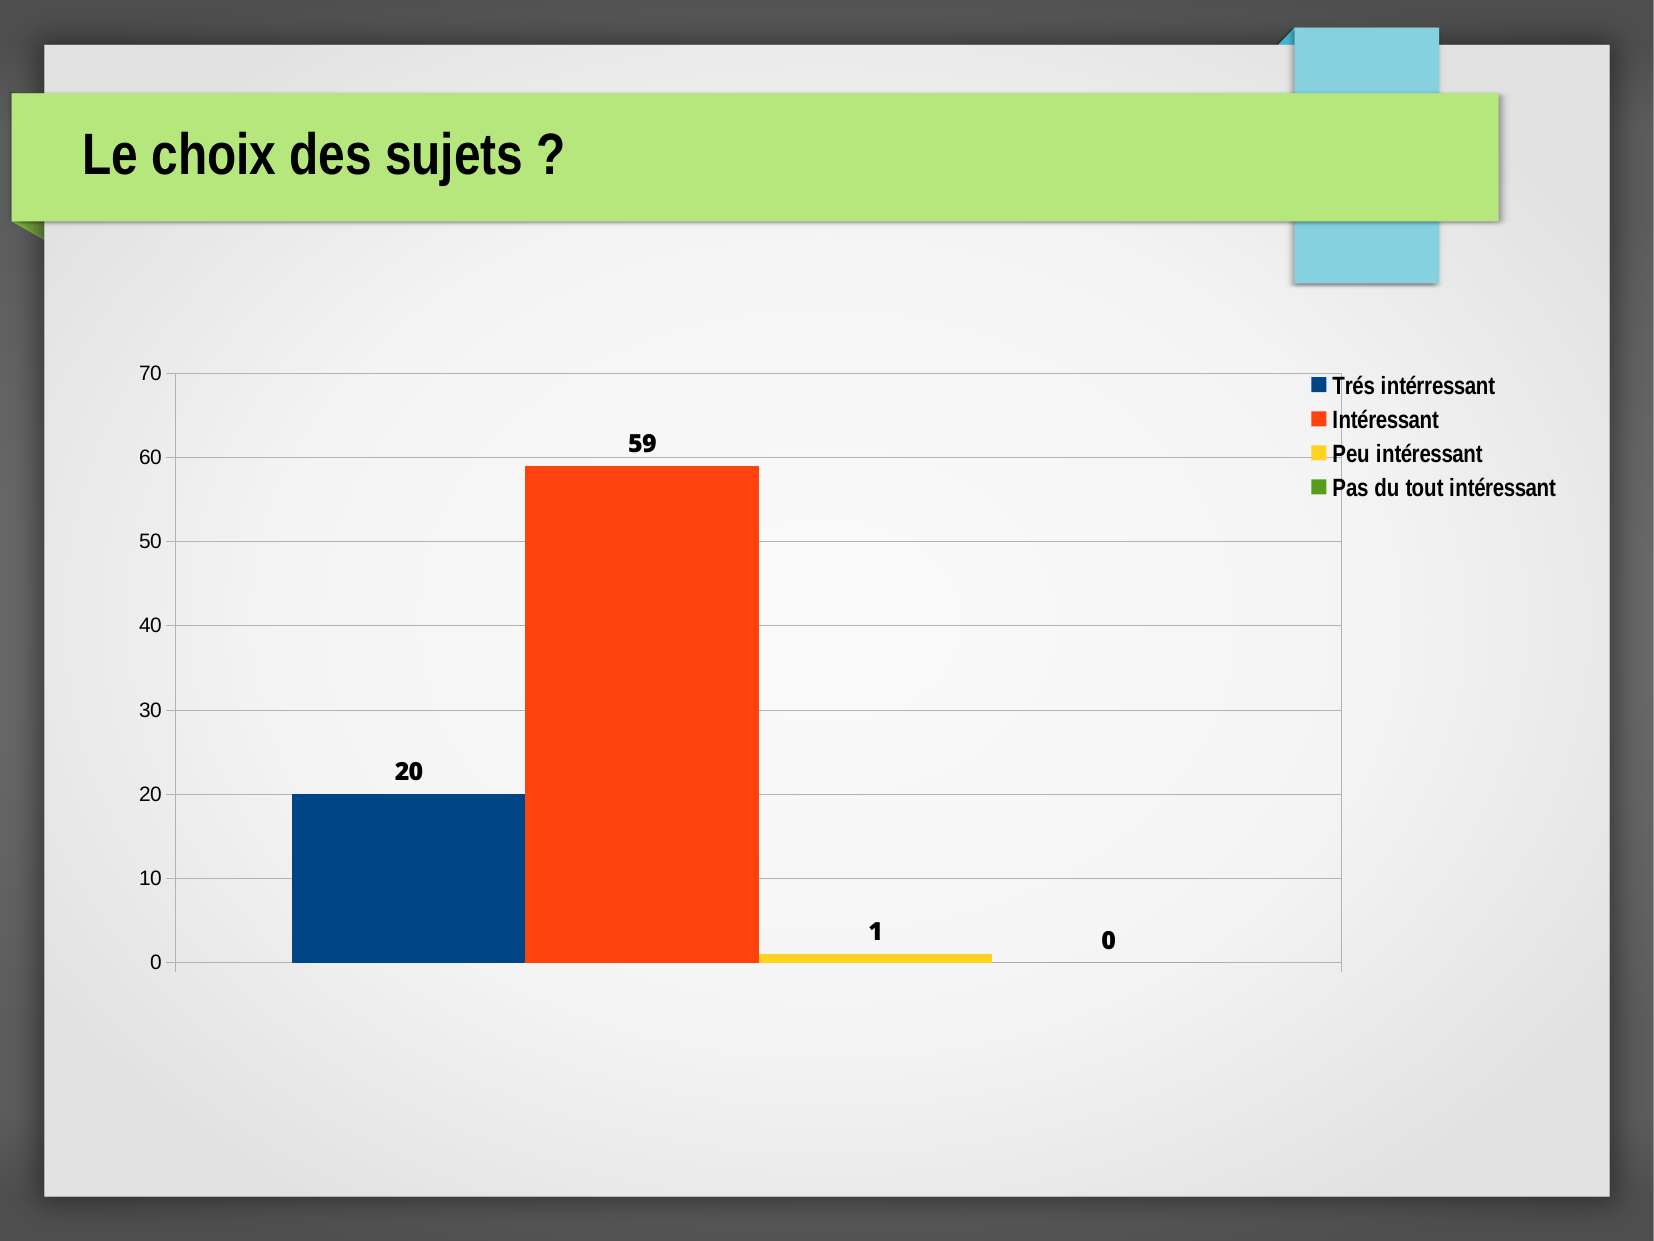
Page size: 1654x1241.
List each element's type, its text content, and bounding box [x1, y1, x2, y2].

picture [0, 0, 1654, 1241]
chart [82, 295, 1571, 1015]
title Le choix des sujets ? [82, 94, 1264, 213]
